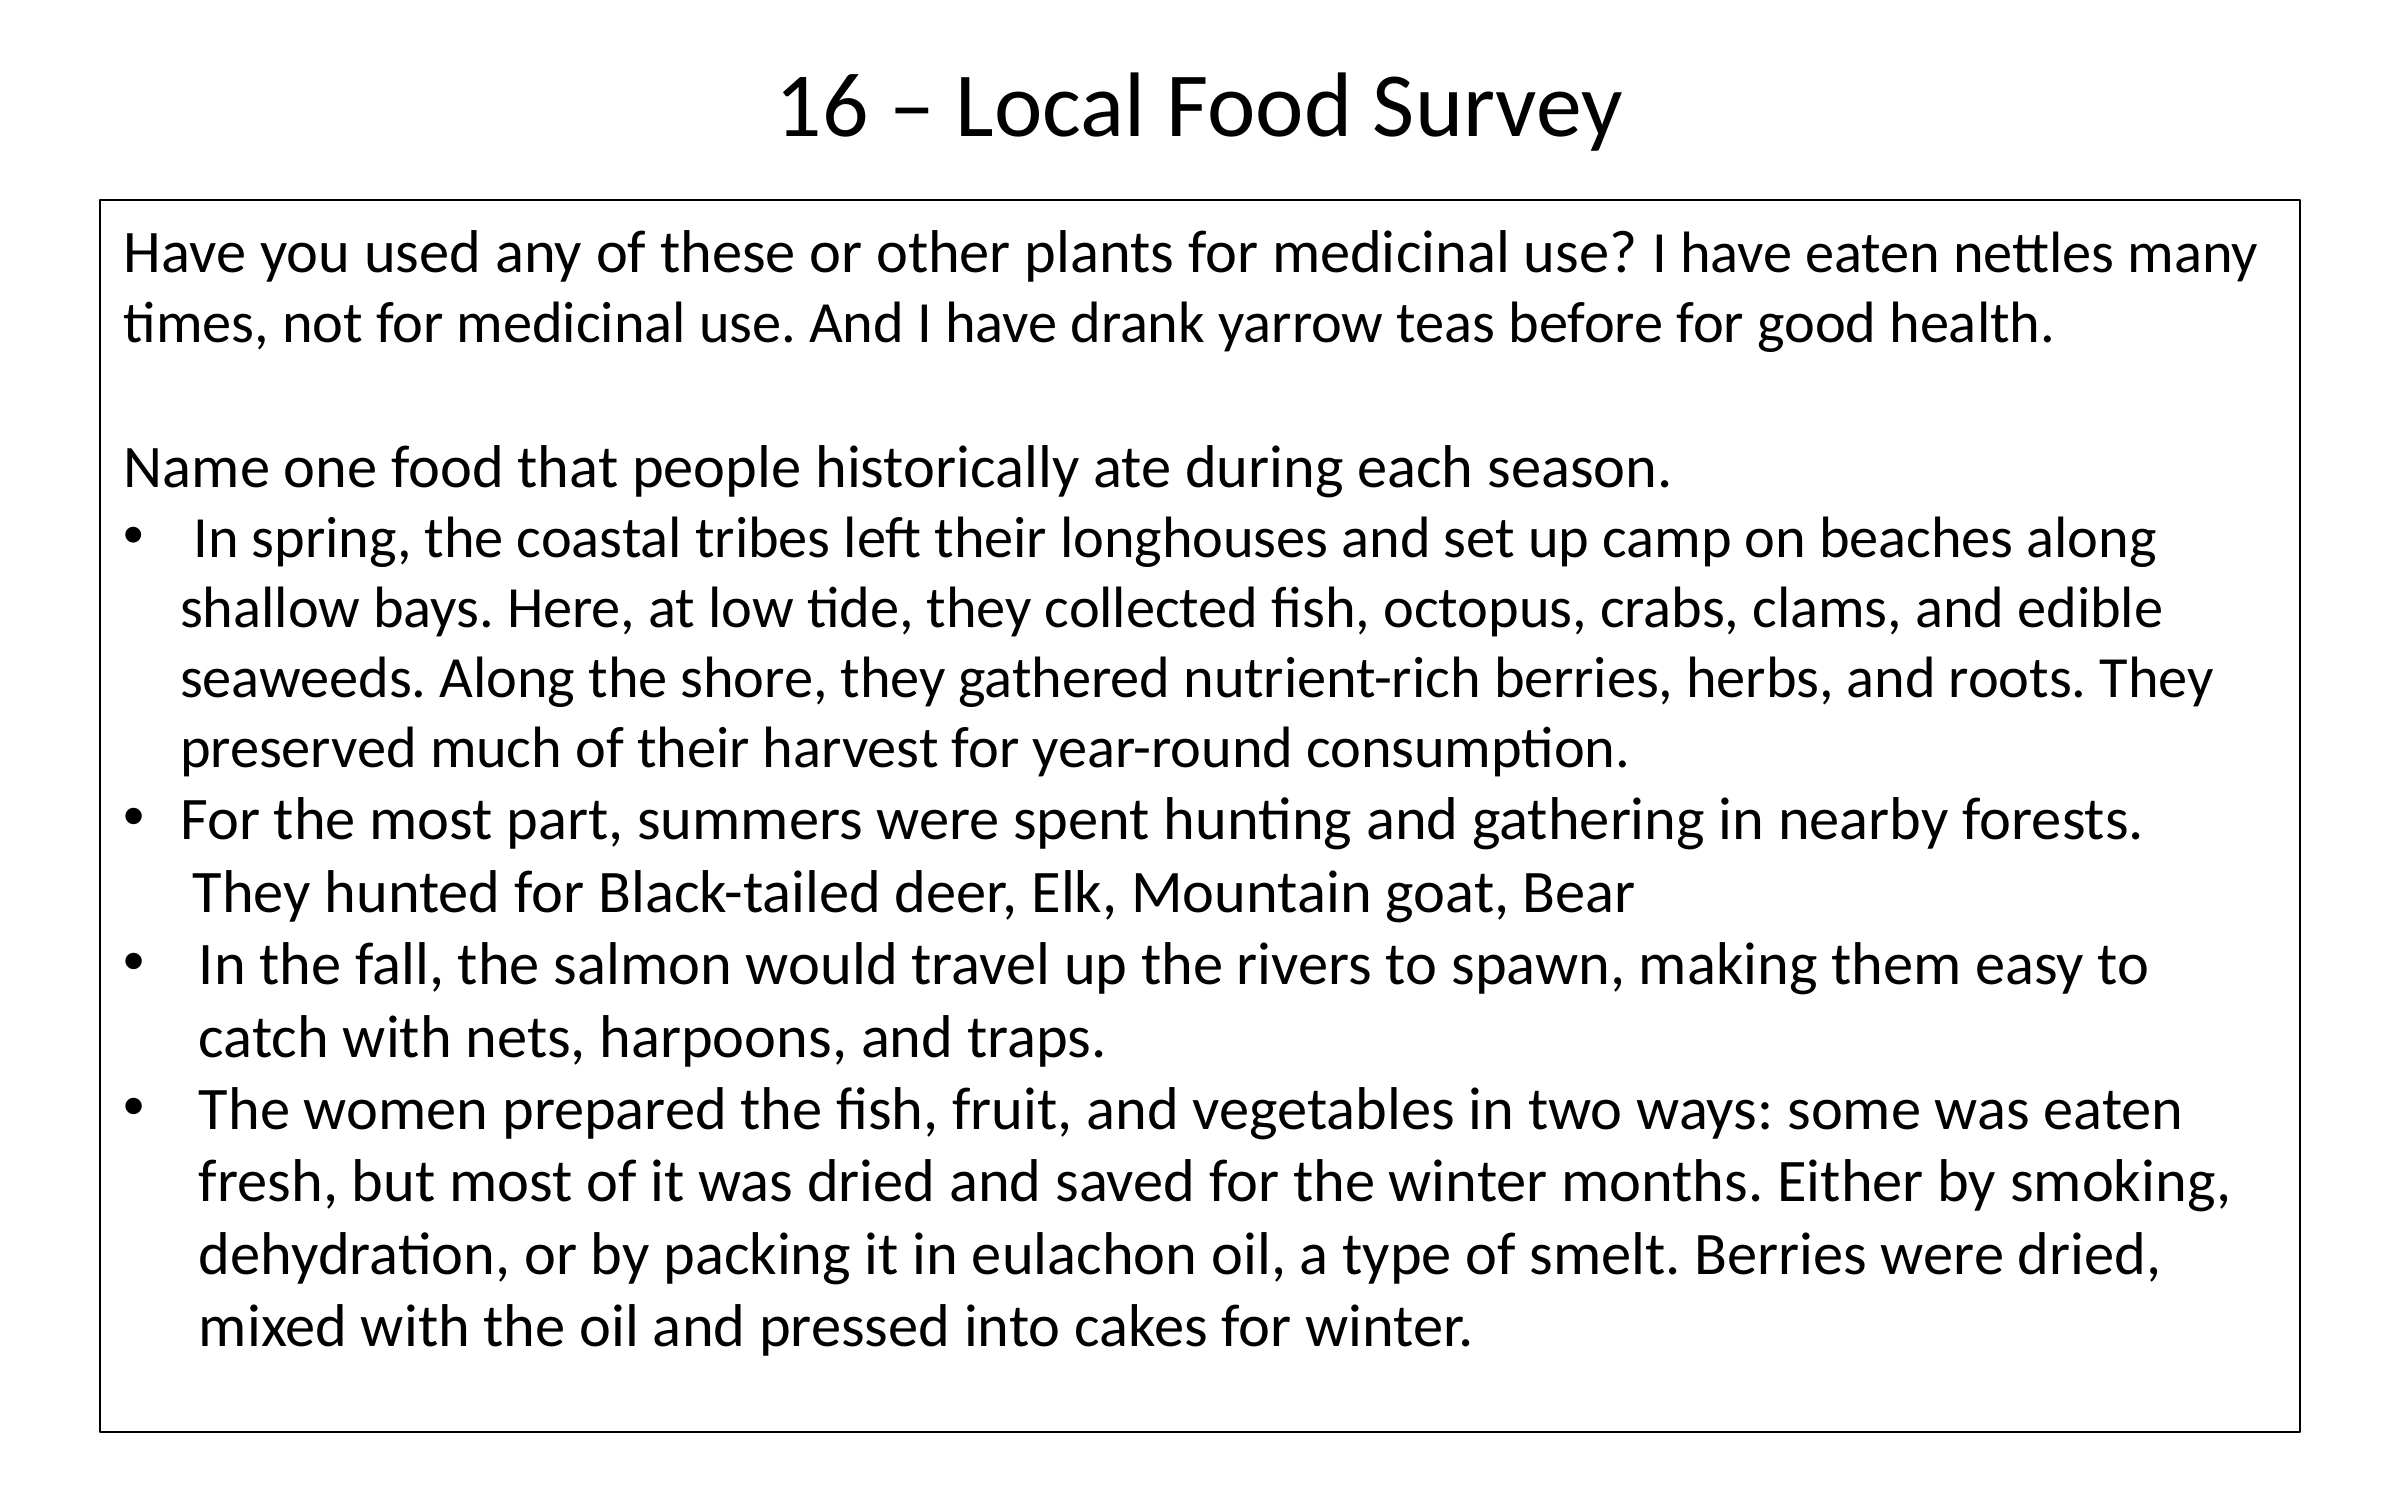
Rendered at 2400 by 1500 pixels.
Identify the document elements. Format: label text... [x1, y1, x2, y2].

text_box Have you used any of these or other plants for medicinal use? I have eaten nettles many times, not for medicinal use. And I have drank yarrow teas before for good health. Name one food that people historically ate during each season. In spring, the coastal tribes left their longhouses and set up camp on beaches along shallow bays. Here, at low tide, they collected fish, octopus, crabs, clams, and edible seaweeds. Along the shore, they gathered nutrient-rich berries, herbs, and roots. They preserved much of their harvest for year-round consumption. For the most part, summers were spent hunting and gathering in nearby forests. They hunted for Black-tailed deer, Elk, Mountain goat, Bear In the fall, the salmon would travel up the rivers to spawn, making them easy to catch with nets, harpoons, and traps. The women prepared the fish, fruit, and vegetables in two ways: some was eaten fresh, but most of it was dried and saved for the winter months. Either by smoking, dehydration, or by packing it in eulachon oil, a type of smelt. Berries were dried, mixed with the oil and pressed into cakes for winter. [99, 199, 2300, 1432]
text_box 16 – Local Food Survey [179, 33, 2220, 167]
